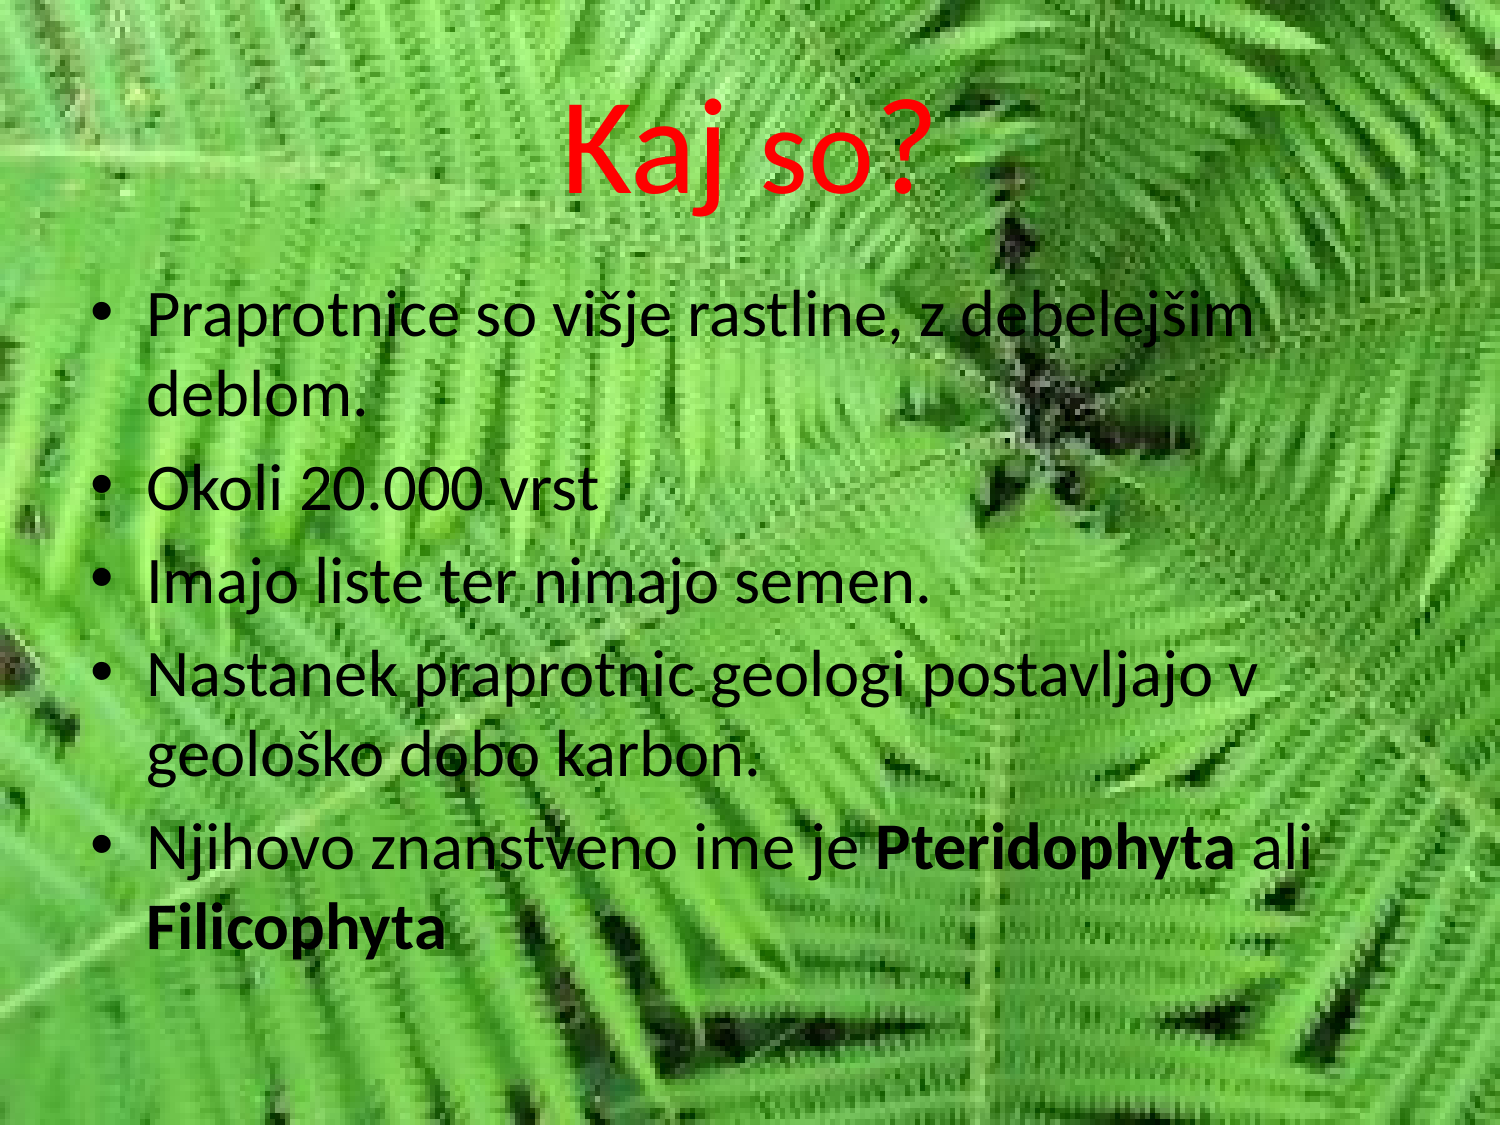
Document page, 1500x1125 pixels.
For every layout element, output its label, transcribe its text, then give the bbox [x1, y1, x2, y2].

title Kaj so? [75, 45, 1425, 233]
picture [0, 0, 1500, 1125]
list Praprotnice so višje rastline, z debelejšim deblom. Okoli 20.000 vrst Imajo liste ter nimajo semen. Nastanek praprotnic geologi postavljajo v geološko dobo karbon. Njihovo znanstveno ime je Pteridophyta ali Filicophyta [75, 262, 1425, 1005]
